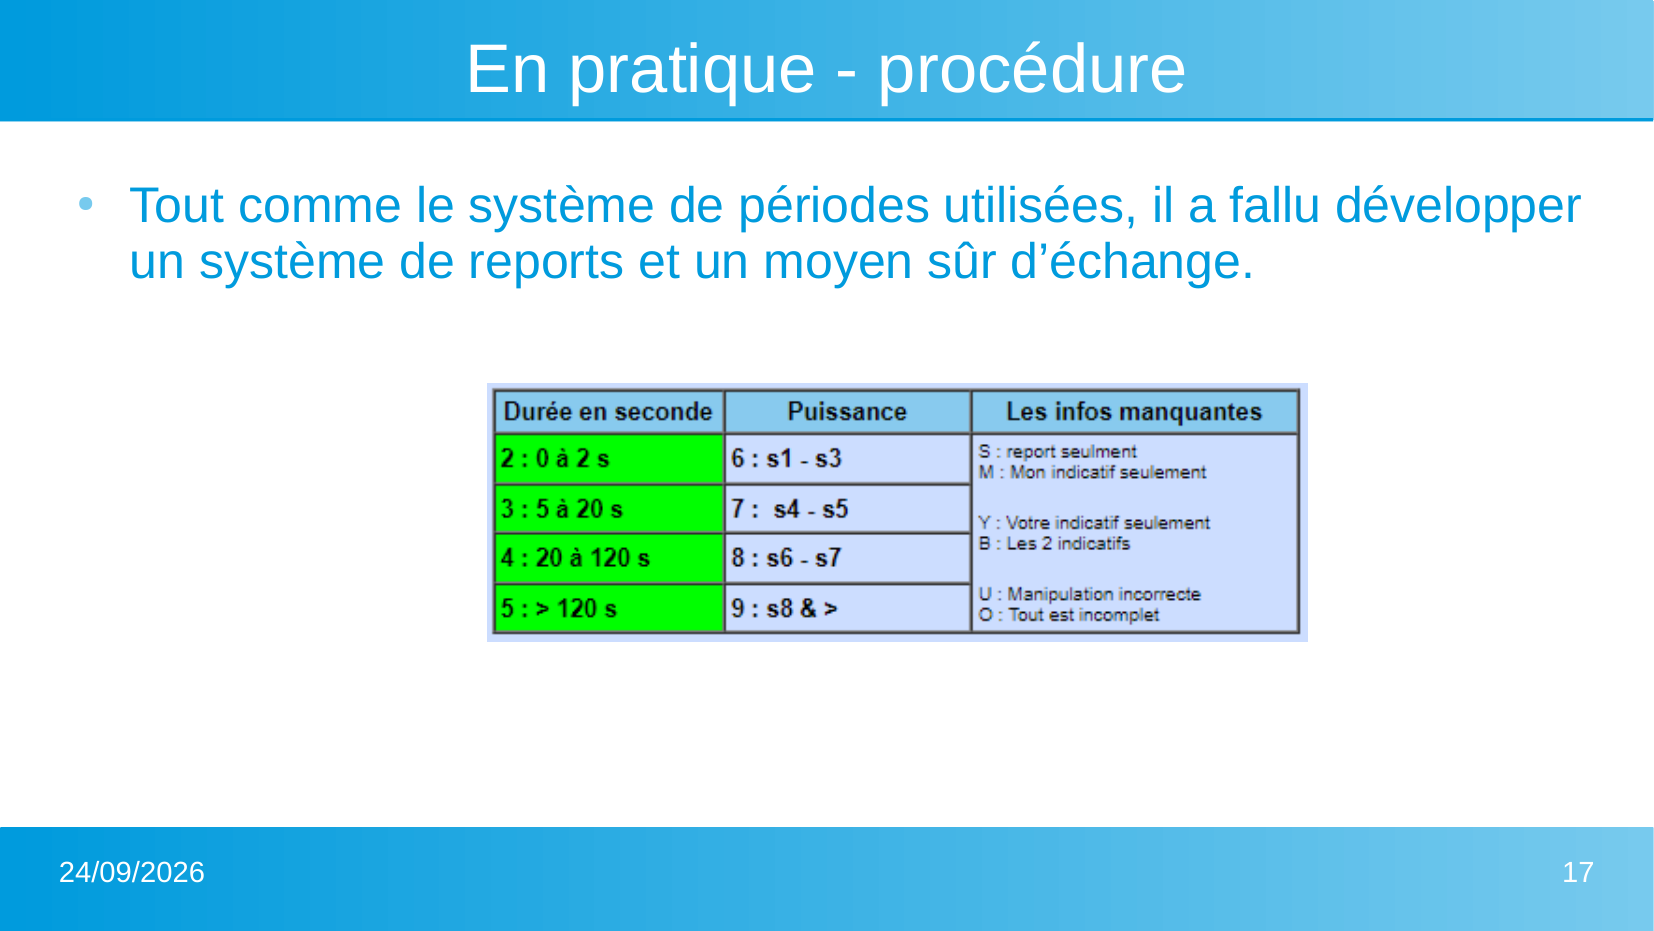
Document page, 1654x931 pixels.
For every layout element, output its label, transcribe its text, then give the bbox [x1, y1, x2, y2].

title En pratique - procédure [59, 29, 1595, 108]
picture [487, 383, 1308, 642]
list Tout comme le système de périodes utilisées, il a fallu développer un système de reports et un moyen sûr d’échange. [59, 177, 1595, 768]
